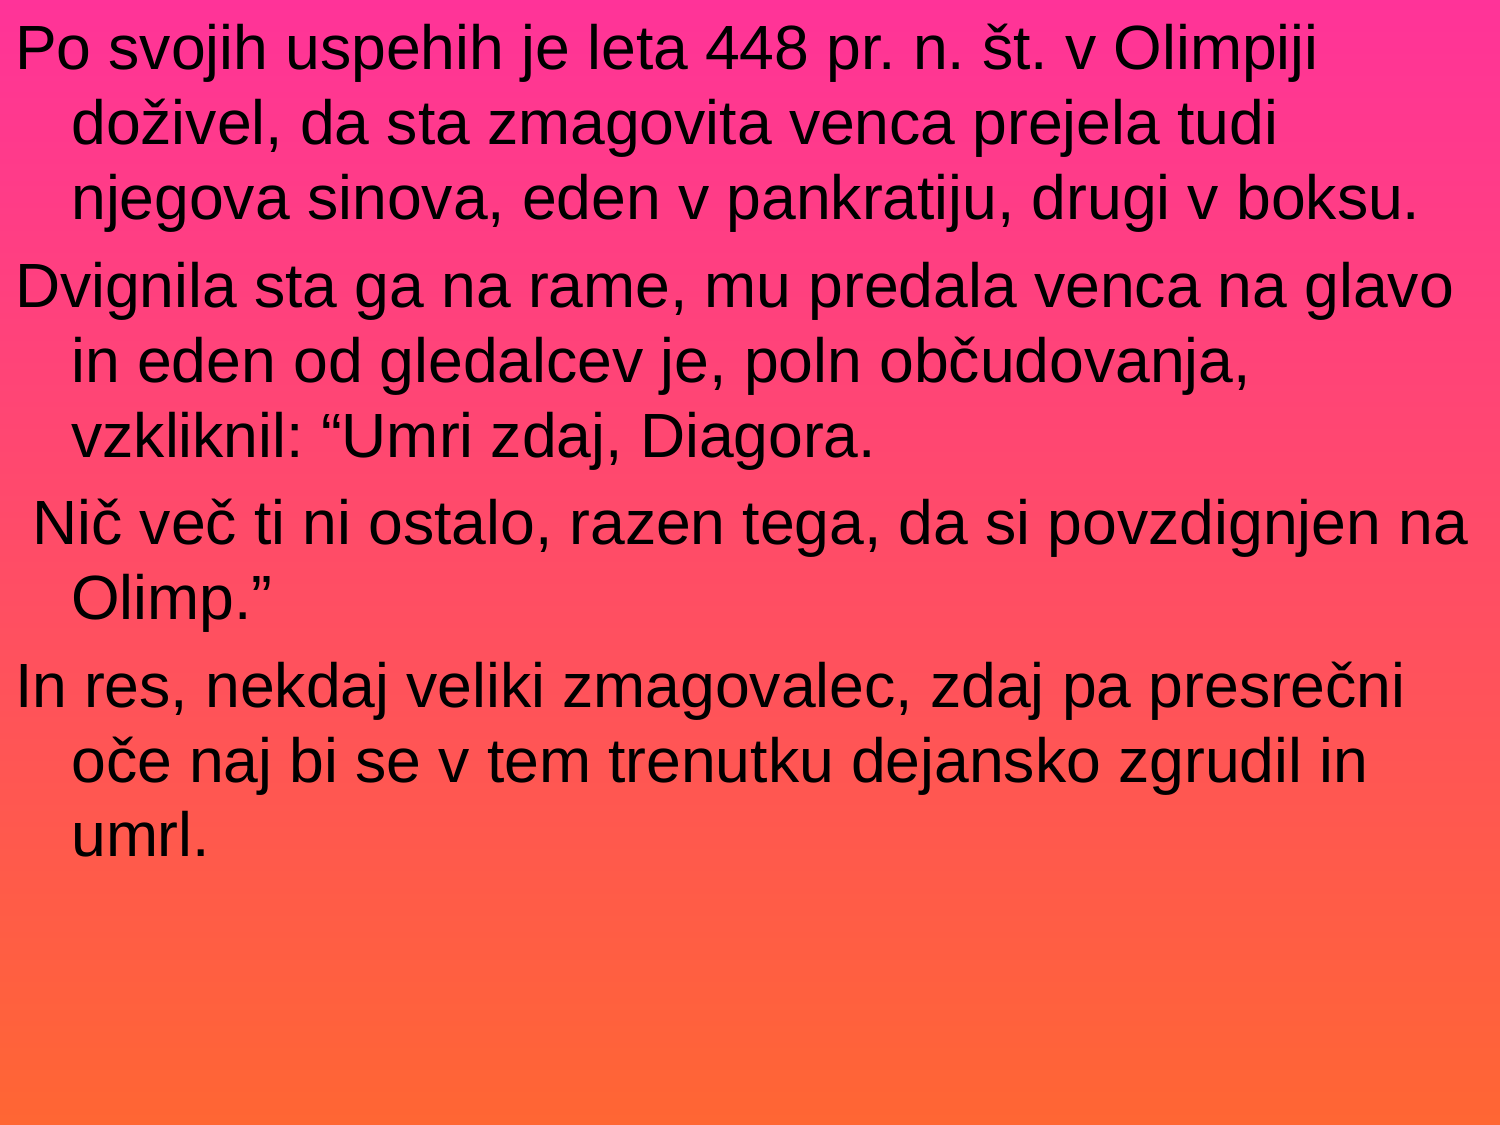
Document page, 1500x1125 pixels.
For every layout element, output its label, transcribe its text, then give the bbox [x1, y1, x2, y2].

list Po svojih uspehih je leta 448 pr. n. št. v Olimpiji doživel, da sta zmagovita venca prejela tudi njegova sinova, eden v pankratiju, drugi v boksu. Dvignila sta ga na rame, mu predala venca na glavo in eden od gledalcev je, poln občudovanja, vzkliknil: “Umri zdaj, Diagora. Nič več ti ni ostalo, razen tega, da si povzdignjen na Olimp.” In res, nekdaj veliki zmagovalec, zdaj pa presrečni oče naj bi se v tem trenutku dejansko zgrudil in umrl. [0, 0, 1500, 1125]
